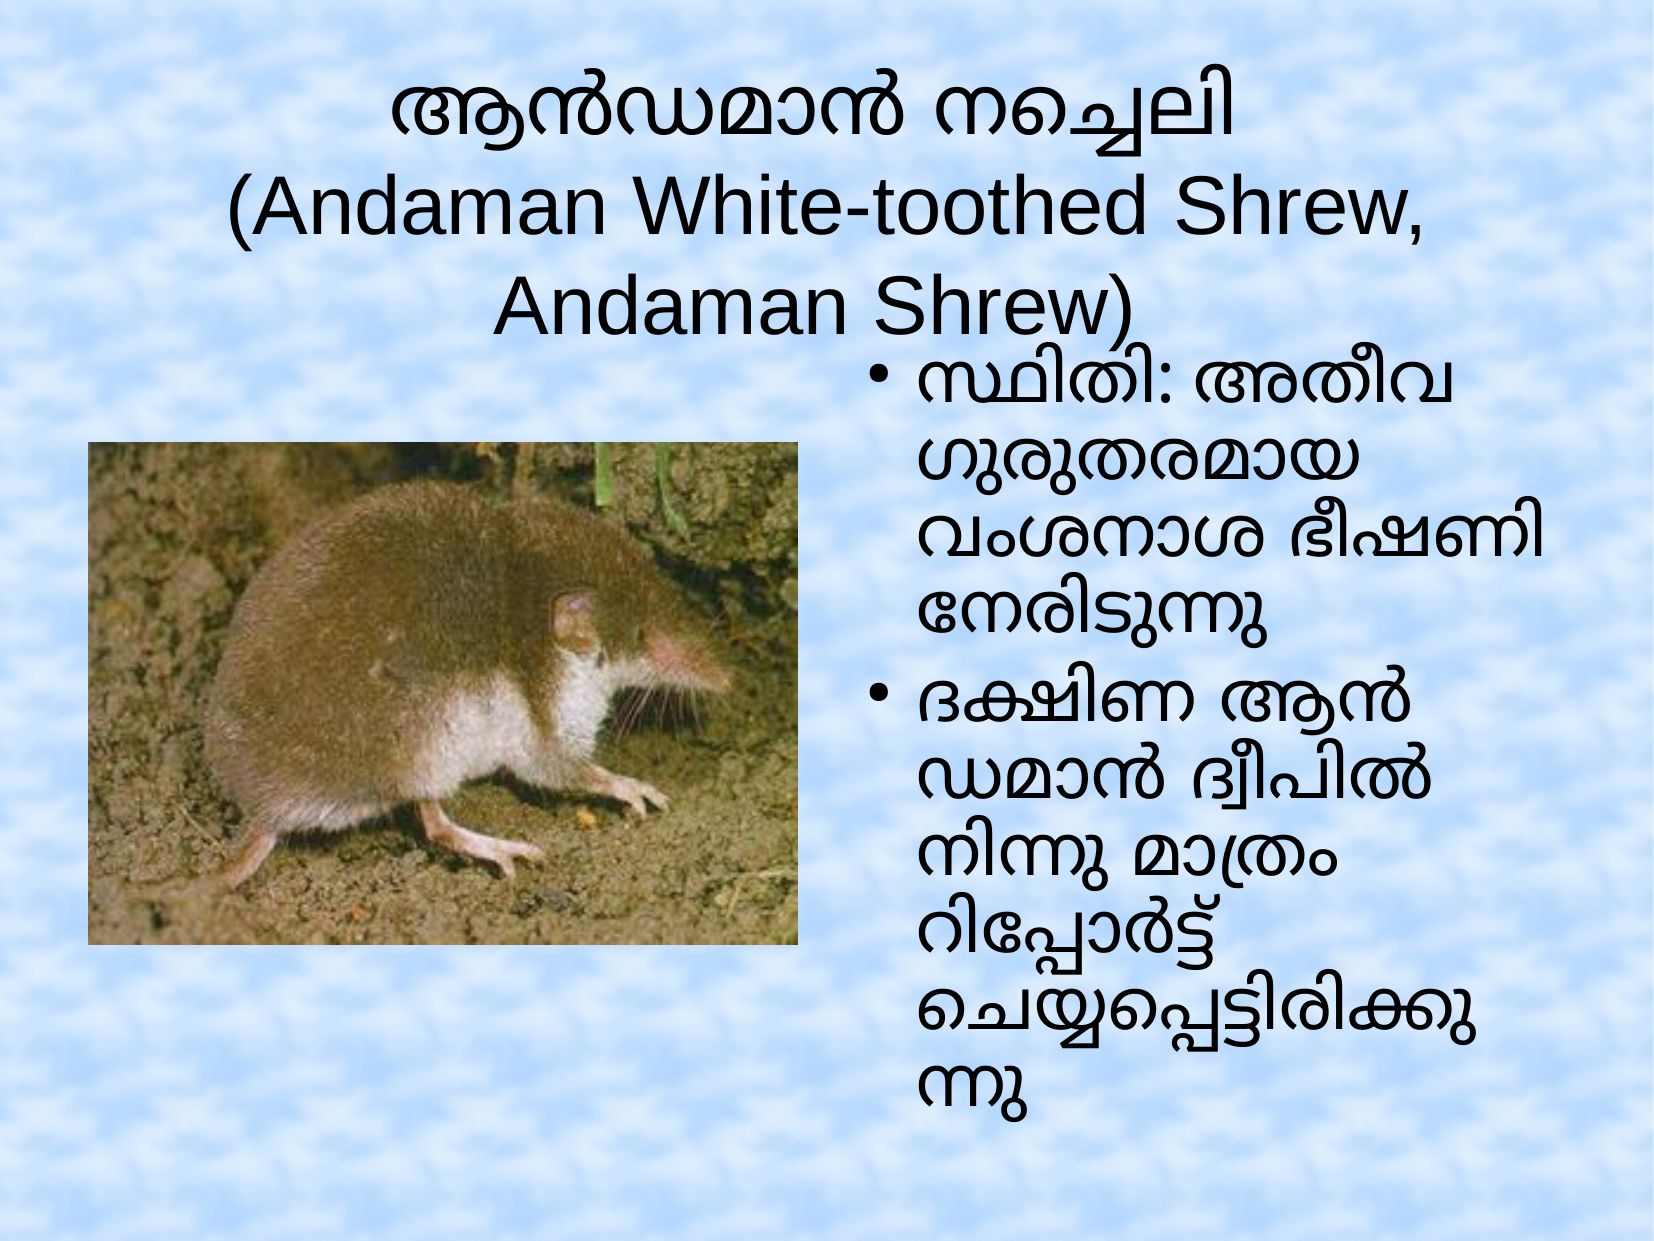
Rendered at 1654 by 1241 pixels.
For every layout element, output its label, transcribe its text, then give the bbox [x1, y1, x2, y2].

picture [0, 0, 1654, 1241]
title ആന്‍ഡമാന്‍ നച്ചെലി (Andaman White-toothed Shrew, Andaman Shrew) [82, 0, 1571, 403]
list സ്ഥിതി: അതീവ ഗുരുതരമായ വംശനാശ ഭീഷണി നേരിടുന്നു ദക്ഷിണ ആന്‍ഡമാന്‍ ദ്വീപില്‍ നിന്നു മാത്രം റിപ്പോര്‍ട്ട് ചെയ്യപ്പെട്ടിരിക്കുന്നു [834, 333, 1565, 1152]
